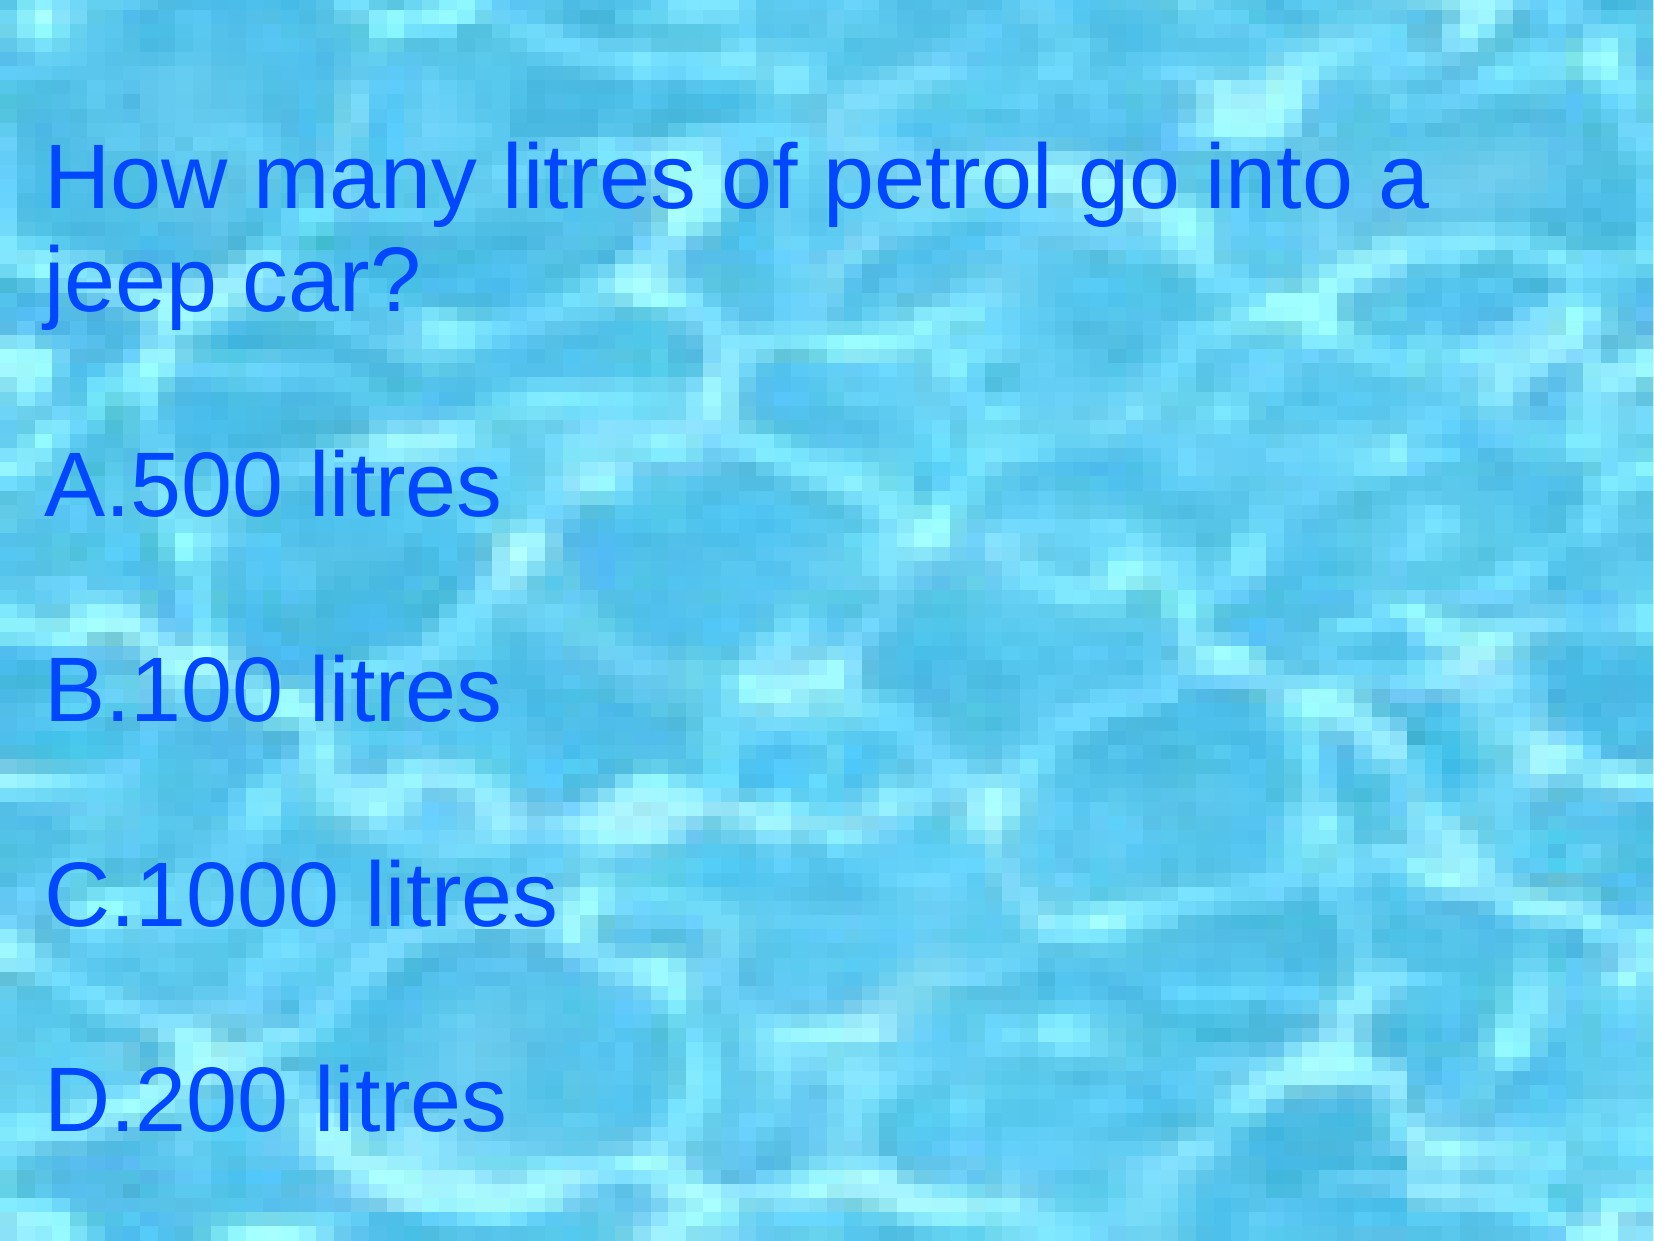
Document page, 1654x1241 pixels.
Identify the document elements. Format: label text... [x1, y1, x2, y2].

text_box How many litres of petrol go into a jeep car? A.500 litres B.100 litres C.1000 litres D.200 litres [29, 118, 1565, 1159]
picture [0, 0, 1654, 1241]
